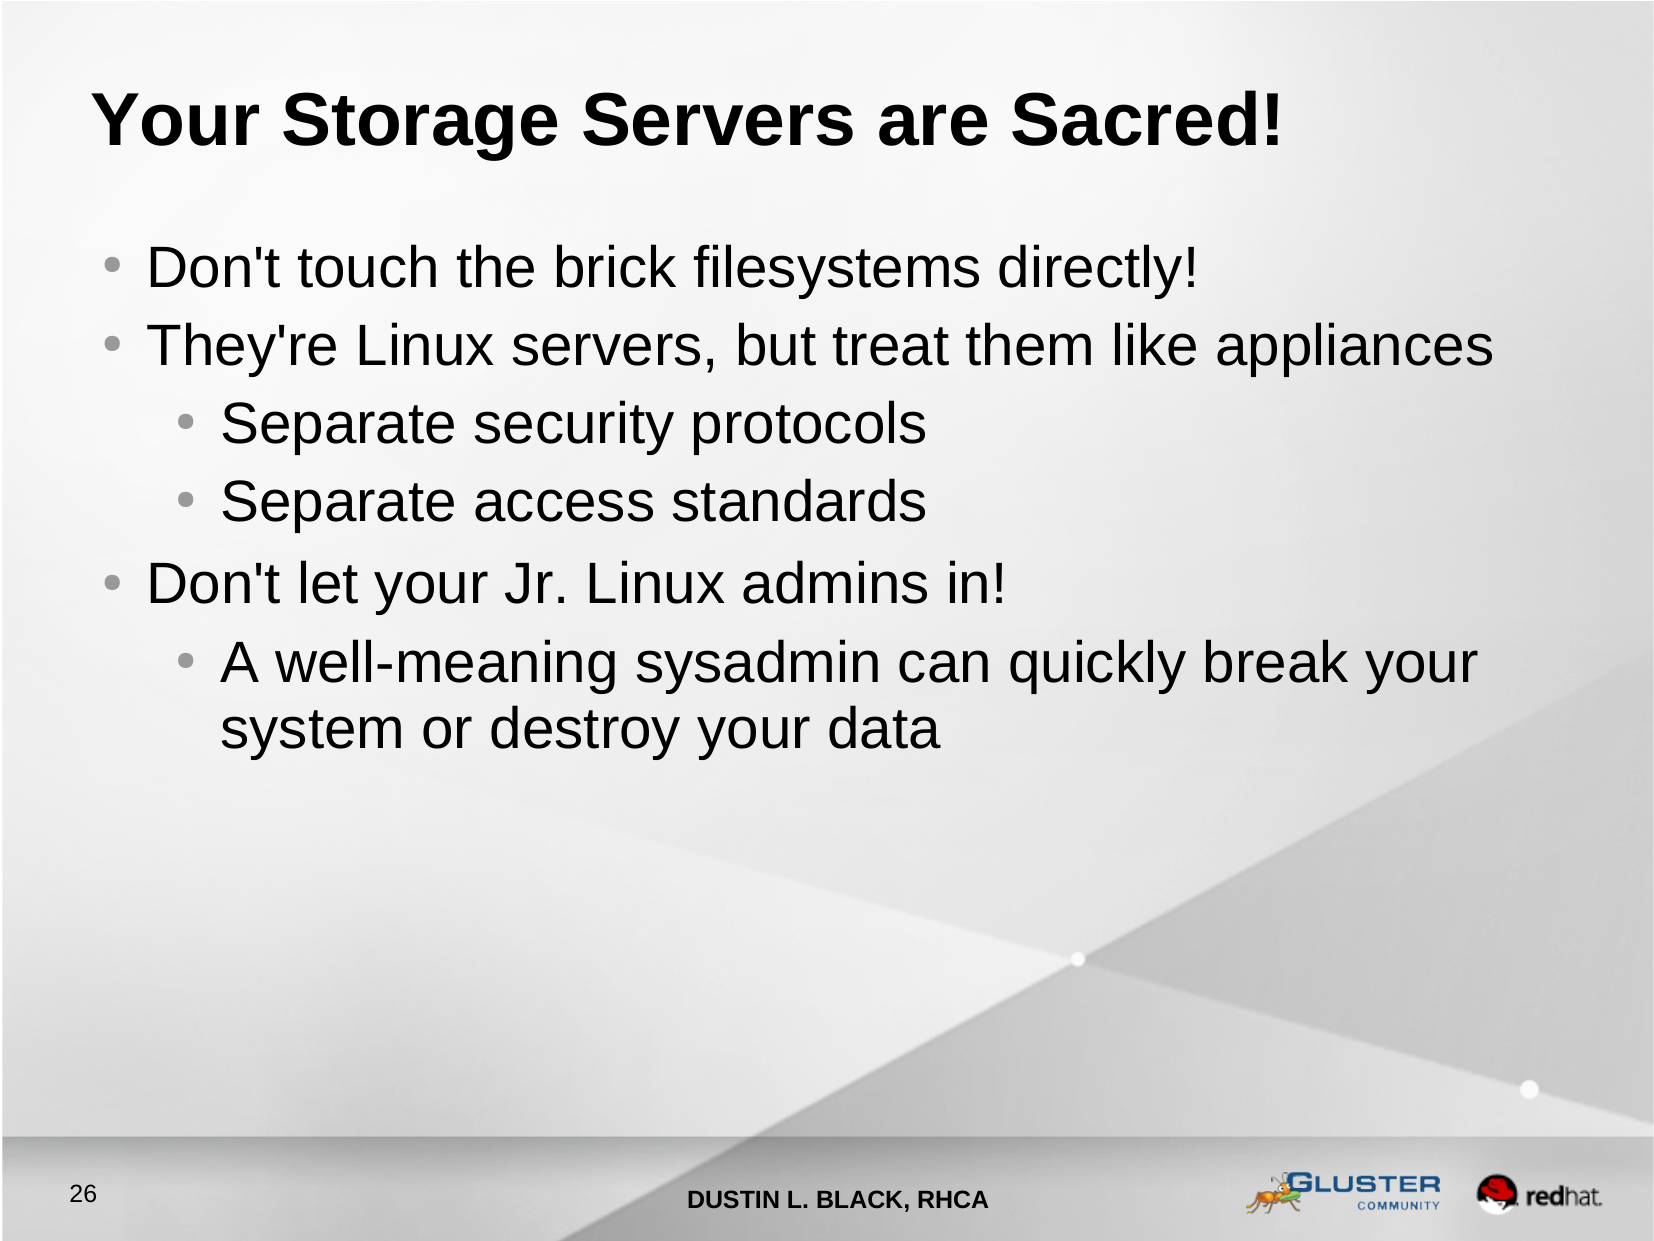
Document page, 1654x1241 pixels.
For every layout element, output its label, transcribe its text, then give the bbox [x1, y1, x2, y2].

title Your Storage Servers are Sacred! [90, 15, 1579, 223]
picture [2, 1, 1654, 1241]
list Don't touch the brick filesystems directly! They're Linux servers, but treat them like appliances Separate security protocols Separate access standards Don't let your Jr. Linux admins in! A well-meaning sysadmin can quickly break your system or destroy your data [86, 232, 1576, 1126]
